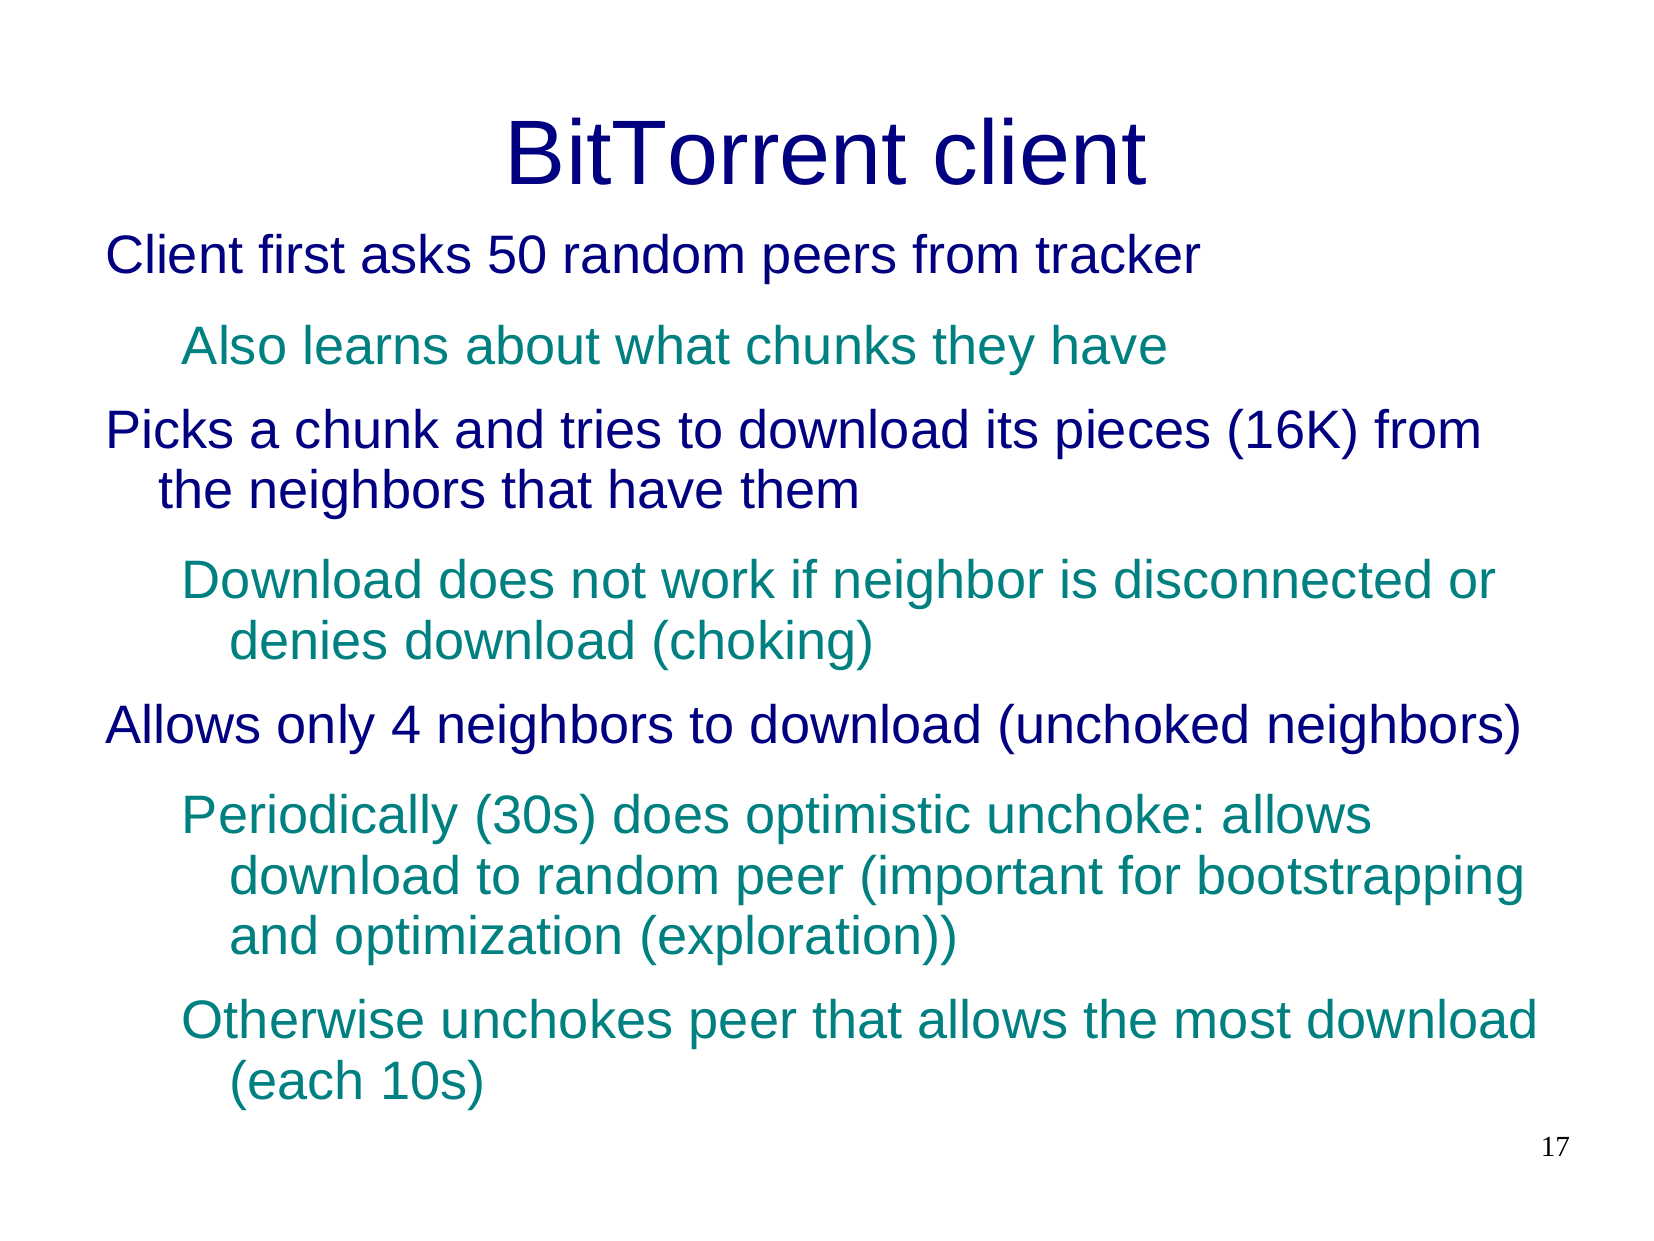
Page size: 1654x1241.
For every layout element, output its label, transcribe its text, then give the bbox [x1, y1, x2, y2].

title BitTorrent client [82, 49, 1571, 257]
list Client first asks 50 random peers from tracker Also learns about what chunks they have Picks a chunk and tries to download its pieces (16K) from the neighbors that have them Download does not work if neighbor is disconnected or denies download (choking) Allows only 4 neighbors to download (unchoked neighbors) Periodically (30s) does optimistic unchoke: allows download to random peer (important for bootstrapping and optimization (exploration)) Otherwise unchokes peer that allows the most download (each 10s) [87, 225, 1576, 1172]
